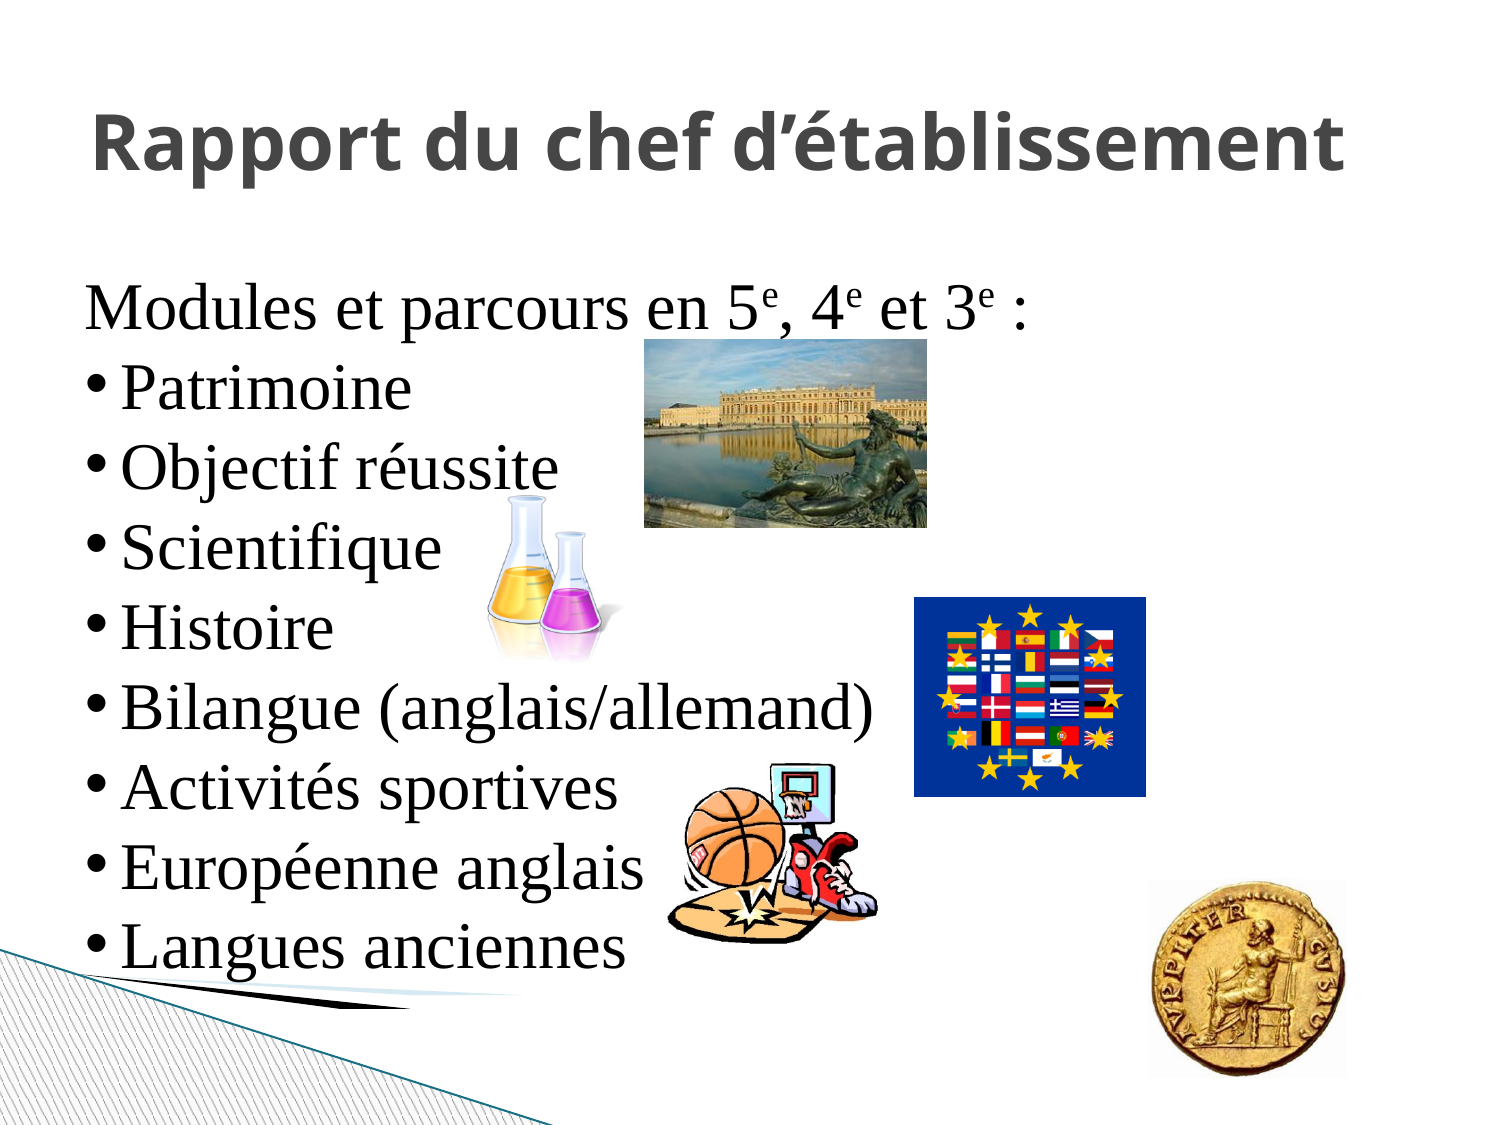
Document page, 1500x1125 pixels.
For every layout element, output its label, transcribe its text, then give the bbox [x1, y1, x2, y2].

picture [667, 761, 879, 945]
title Rapport du chef d’établissement [75, 45, 1425, 233]
text_box Modules et parcours en 5e, 4e et 3e : Patrimoine Objectif réussite Scientifique Histoire Bilangue (anglais/allemand) Activités sportives Européenne anglais Langues anciennes [70, 255, 1436, 1125]
picture [468, 339, 927, 668]
picture [0, 952, 70, 1125]
picture [1148, 878, 1347, 1079]
picture [914, 597, 1146, 797]
